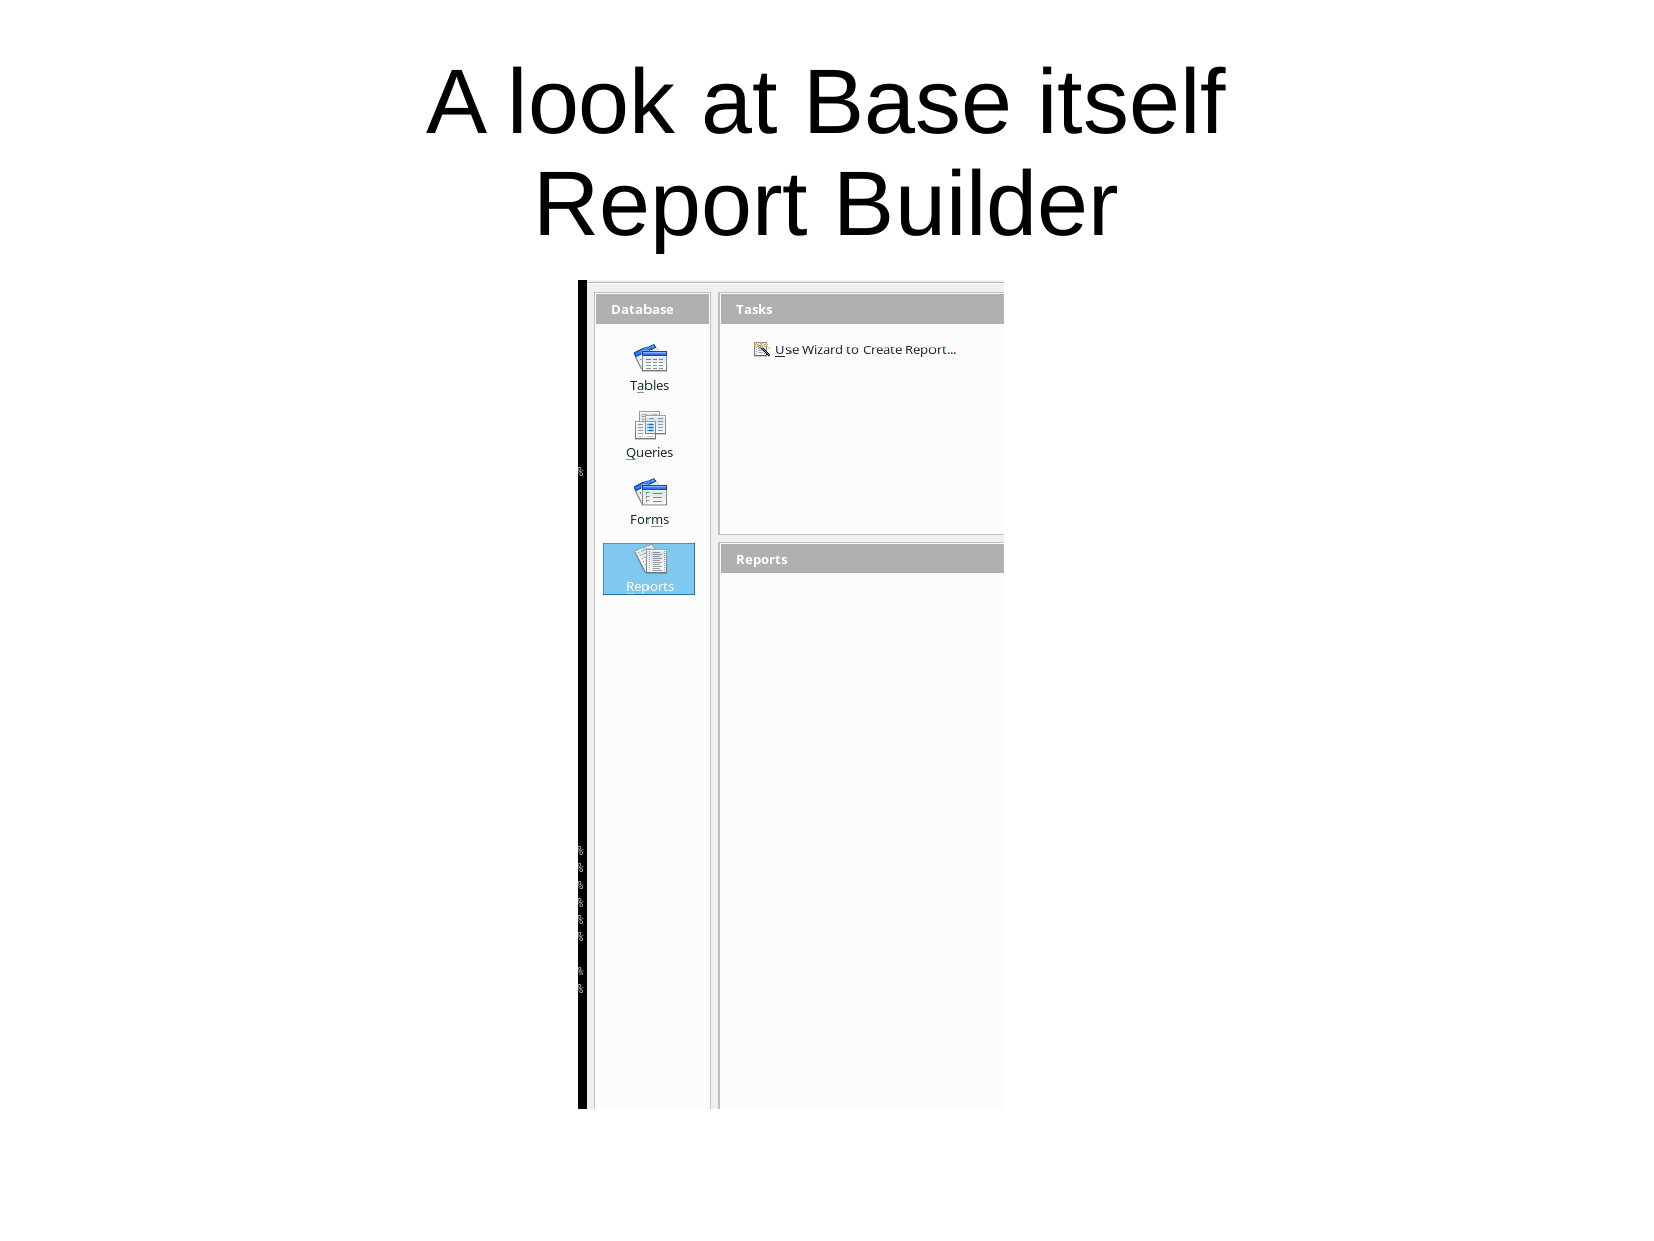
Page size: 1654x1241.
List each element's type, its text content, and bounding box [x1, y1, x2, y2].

title A look at Base itself Report Builder [82, 49, 1571, 257]
picture [578, 280, 1004, 1109]
